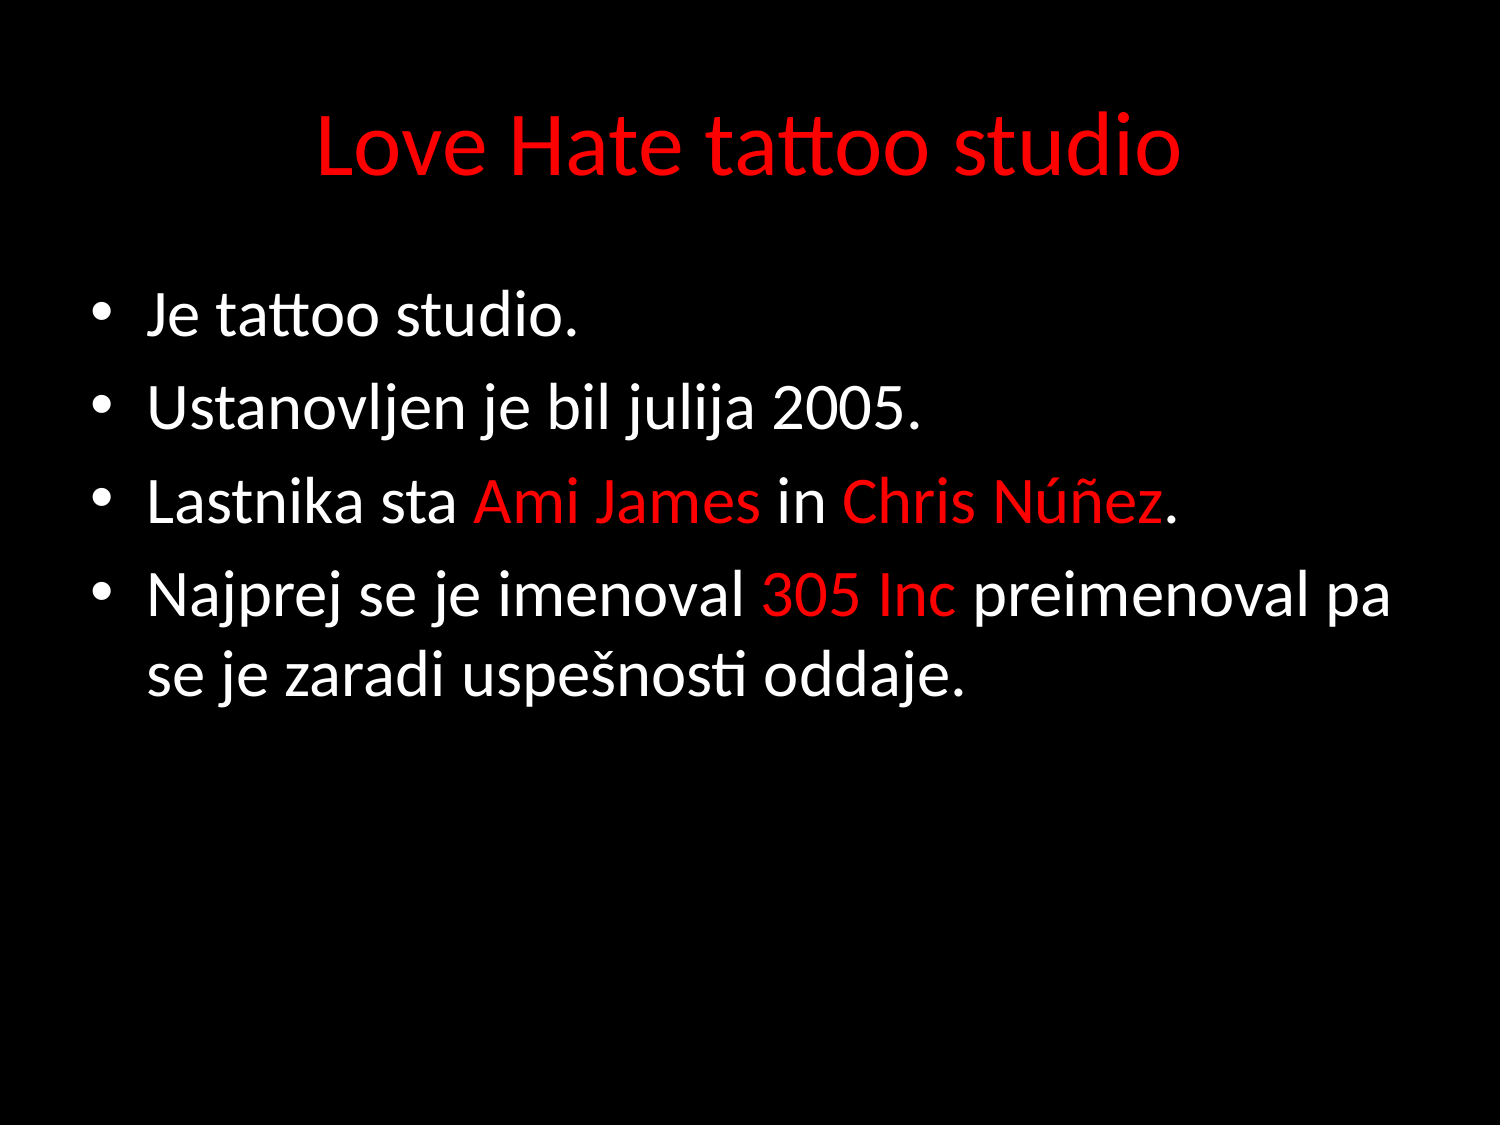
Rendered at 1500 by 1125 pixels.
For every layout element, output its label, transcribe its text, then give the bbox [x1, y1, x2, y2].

list Je tattoo studio. Ustanovljen je bil julija 2005. Lastnika sta Ami James in Chris Núñez. Najprej se je imenoval 305 Inc preimenoval pa se je zaradi uspešnosti oddaje. [75, 262, 1425, 1005]
title Love Hate tattoo studio [75, 45, 1425, 233]
